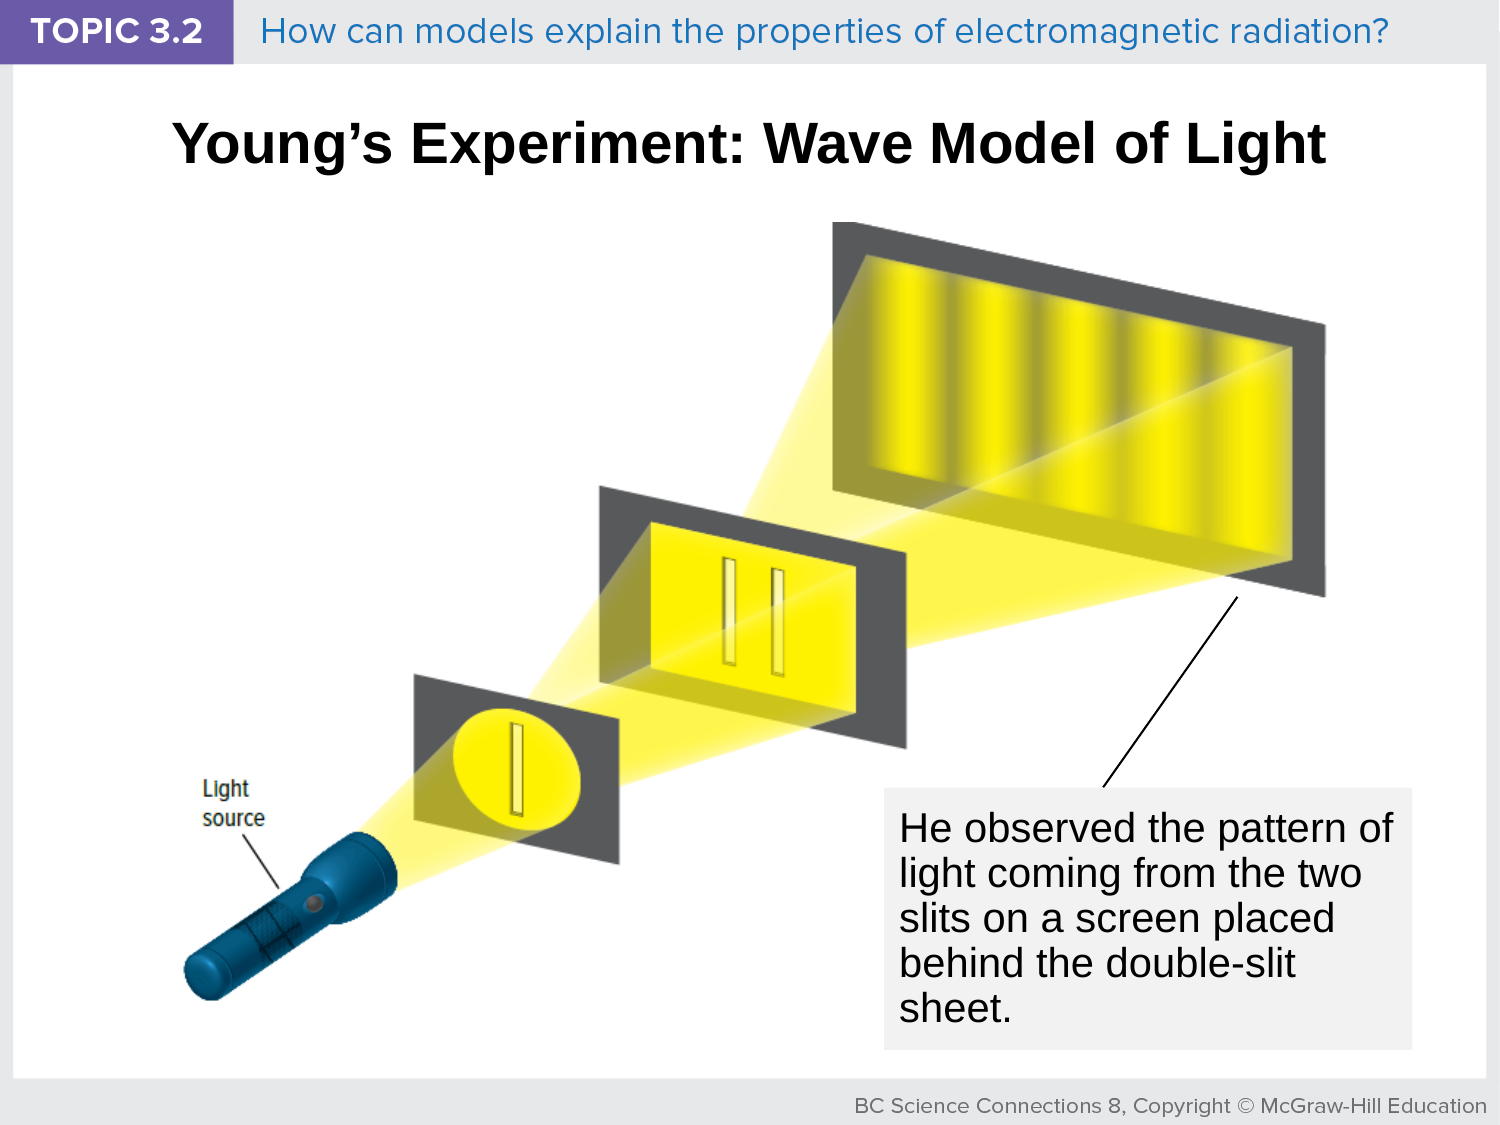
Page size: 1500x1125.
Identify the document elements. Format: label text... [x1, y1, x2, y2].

picture [0, 0, 1500, 1082]
title Young’s Experiment: Wave Model of Light [103, 76, 1397, 213]
list He observed the pattern of light coming from the two slits on a screen placed behind the double-slit sheet. [884, 787, 1413, 1050]
